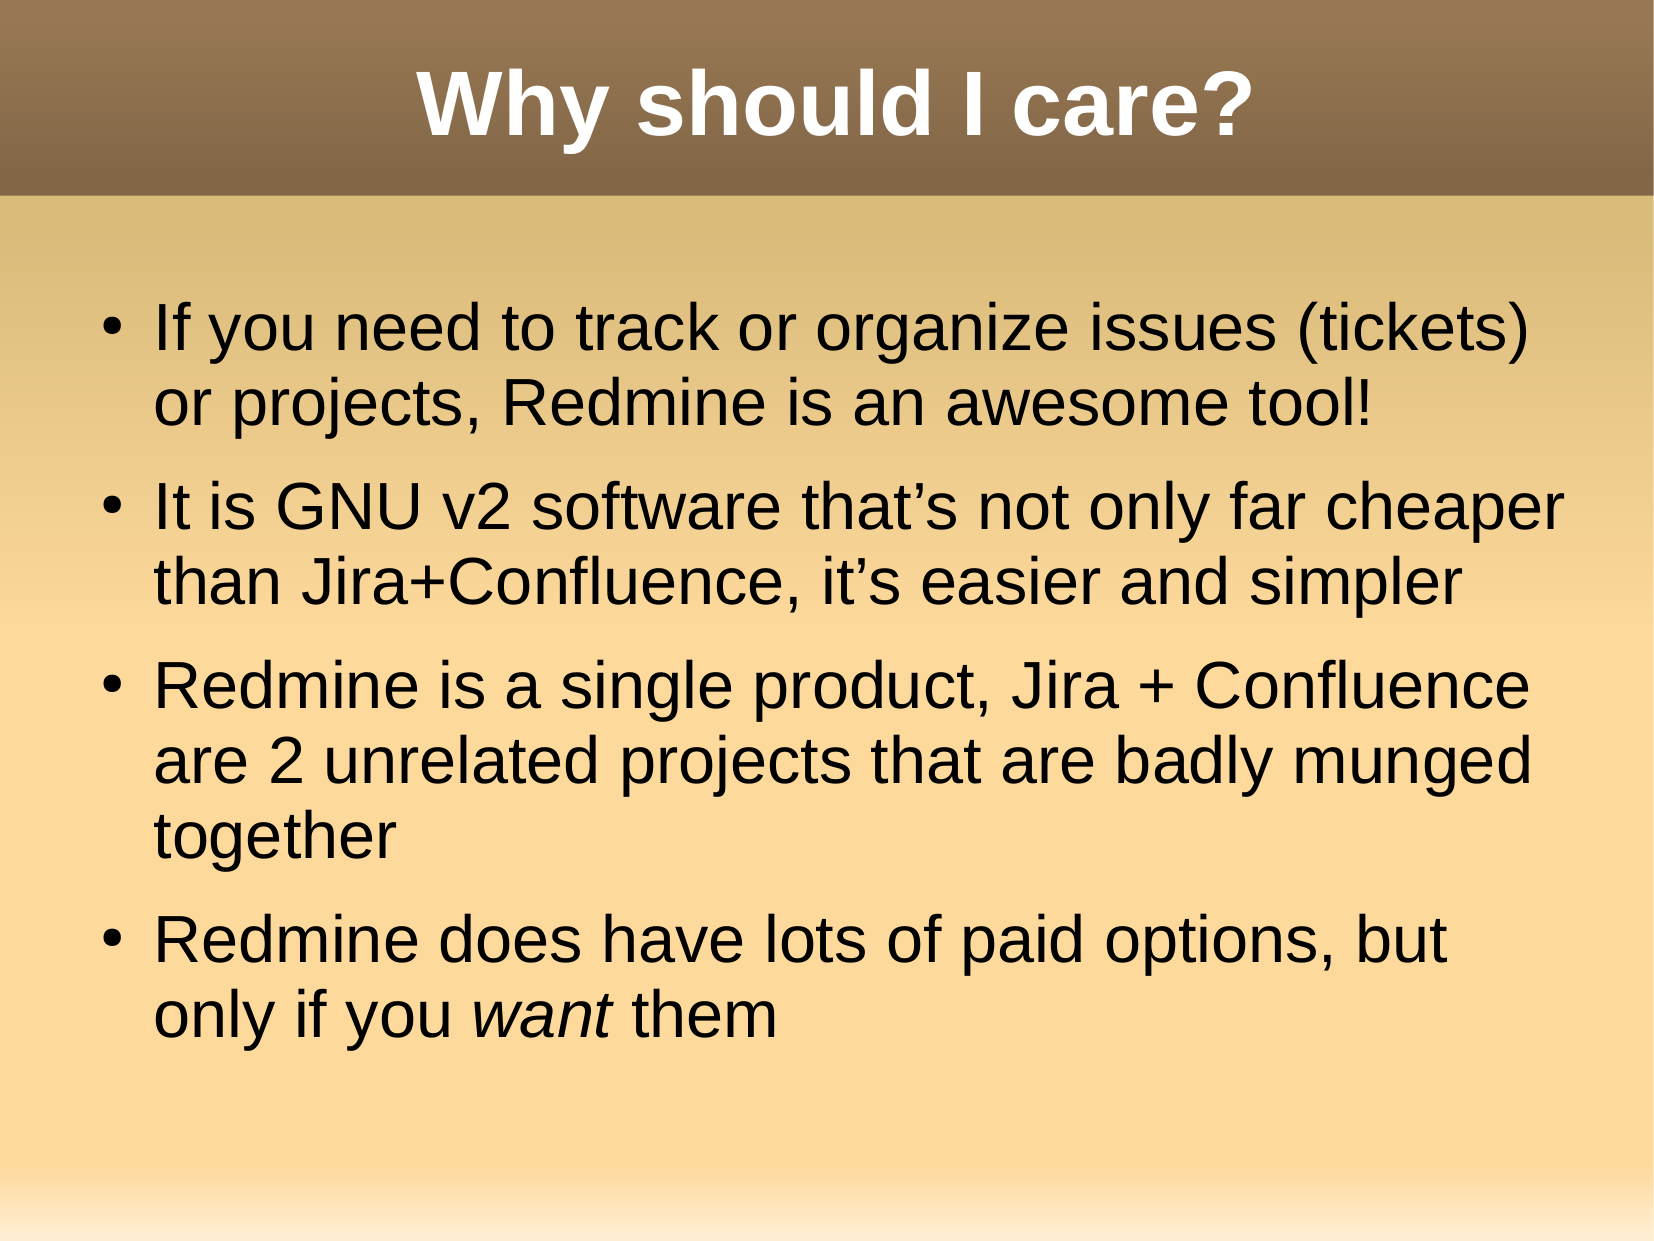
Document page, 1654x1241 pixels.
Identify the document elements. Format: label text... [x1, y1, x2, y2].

title Why should I care? [76, 0, 1565, 208]
picture [0, 0, 1654, 1241]
list If you need to track or organize issues (tickets) or projects, Redmine is an awesome tool! It is GNU v2 software that’s not only far cheaper than Jira+Confluence, it’s easier and simpler Redmine is a single product, Jira + Confluence are 2 unrelated projects that are badly munged together Redmine does have lots of paid options, but only if you want them [82, 290, 1571, 1204]
